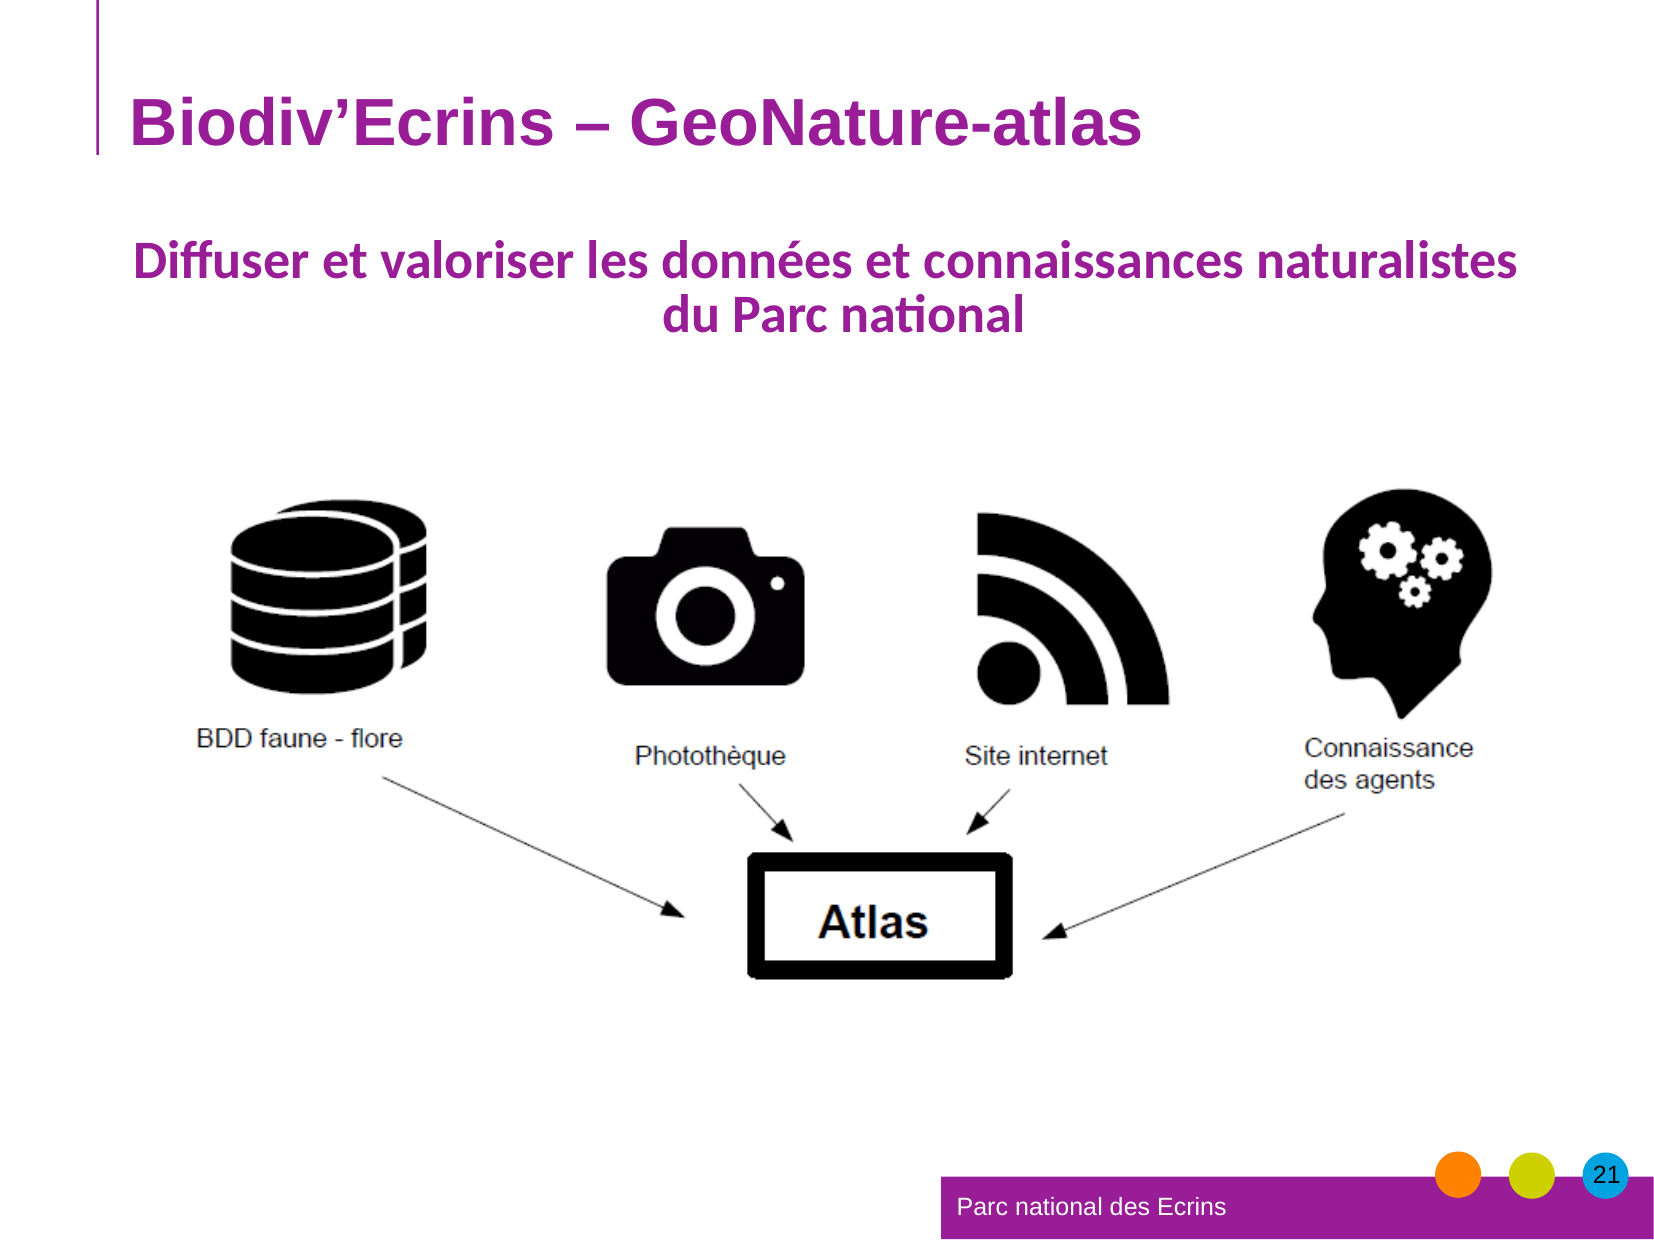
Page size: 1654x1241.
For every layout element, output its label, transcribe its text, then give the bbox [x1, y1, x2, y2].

title Biodiv’Ecrins – GeoNature-atlas [129, 11, 1619, 160]
picture [142, 444, 1536, 1010]
text_box Diffuser et valoriser les données et connaissances naturalistes du Parc national [0, 230, 1654, 378]
